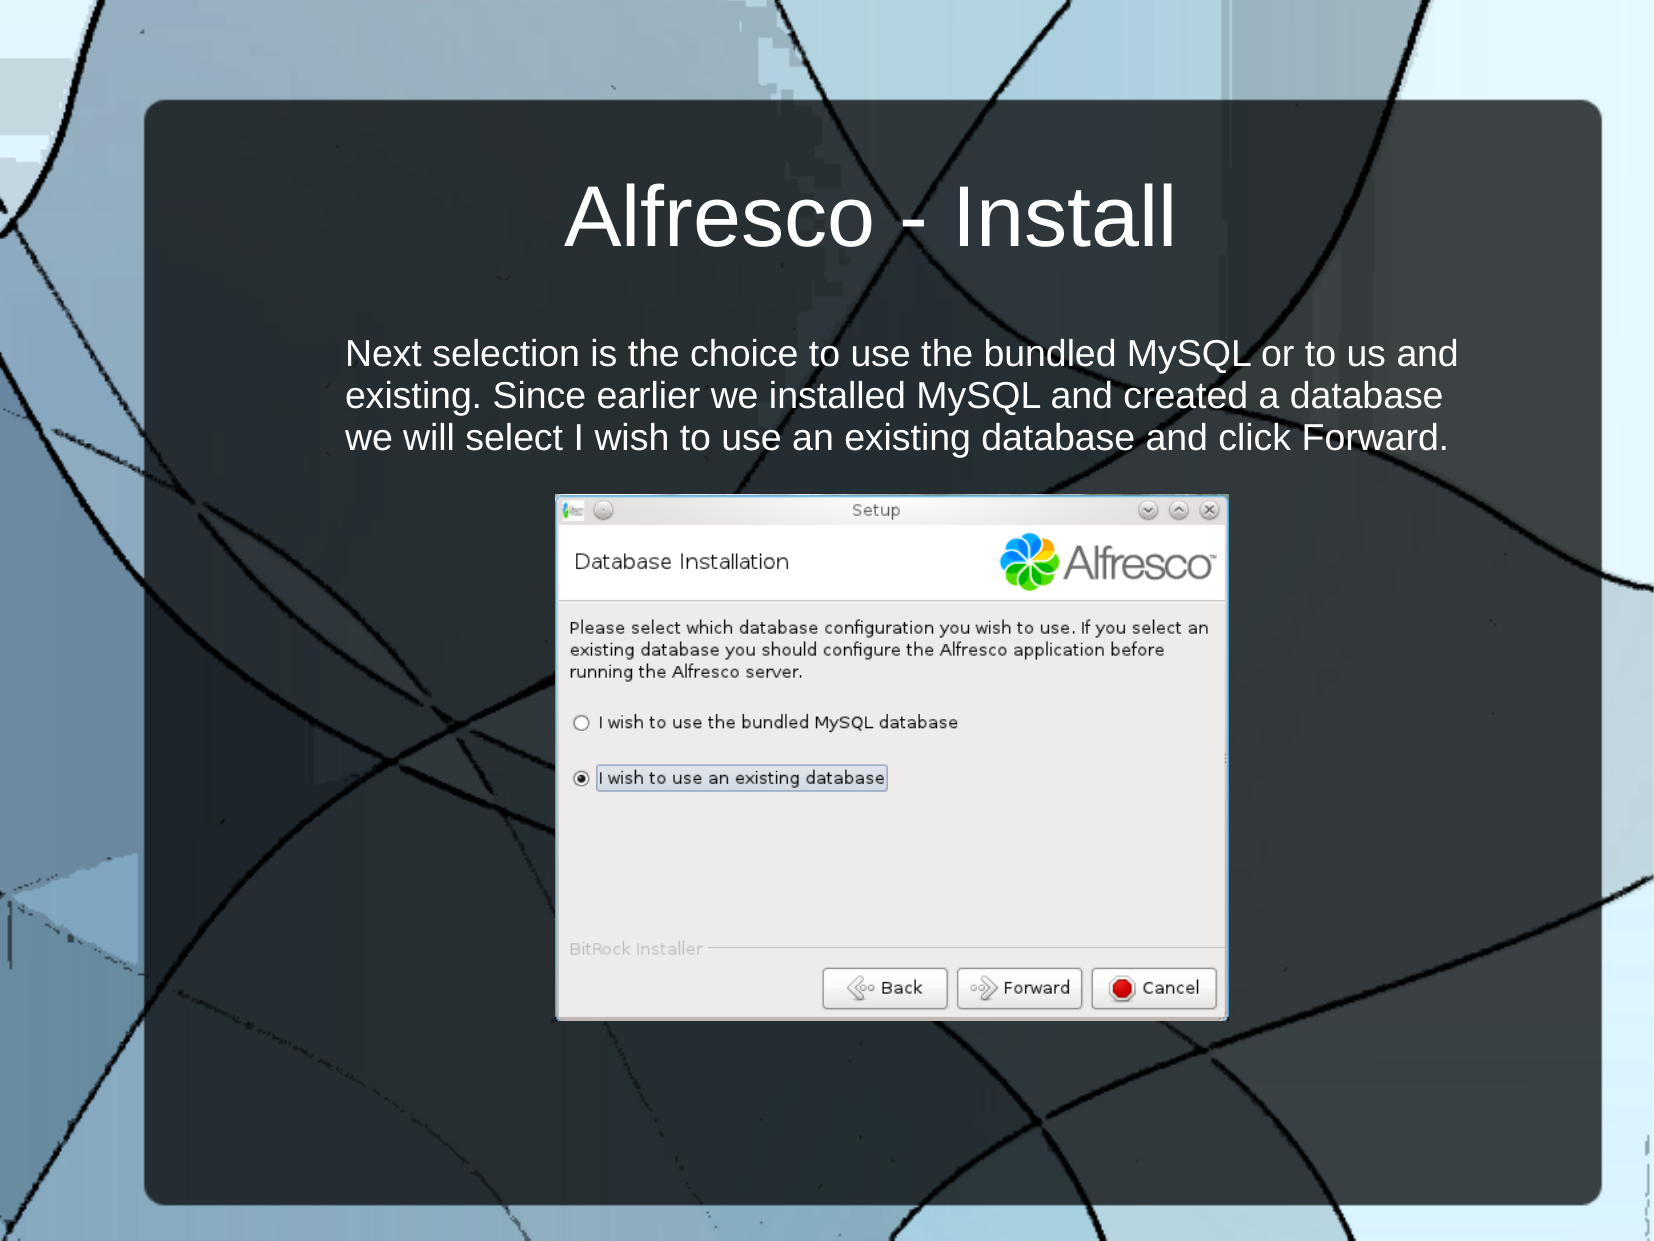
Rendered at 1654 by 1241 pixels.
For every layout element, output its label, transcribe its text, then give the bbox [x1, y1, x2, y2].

picture [0, 0, 1654, 1241]
text_box Next selection is the choice to use the bundled MySQL or to us and existing. Since earlier we installed MySQL and created a database we will select I wish to use an existing database and click Forward. [330, 325, 1516, 595]
title Alfresco - Install [159, 108, 1583, 325]
